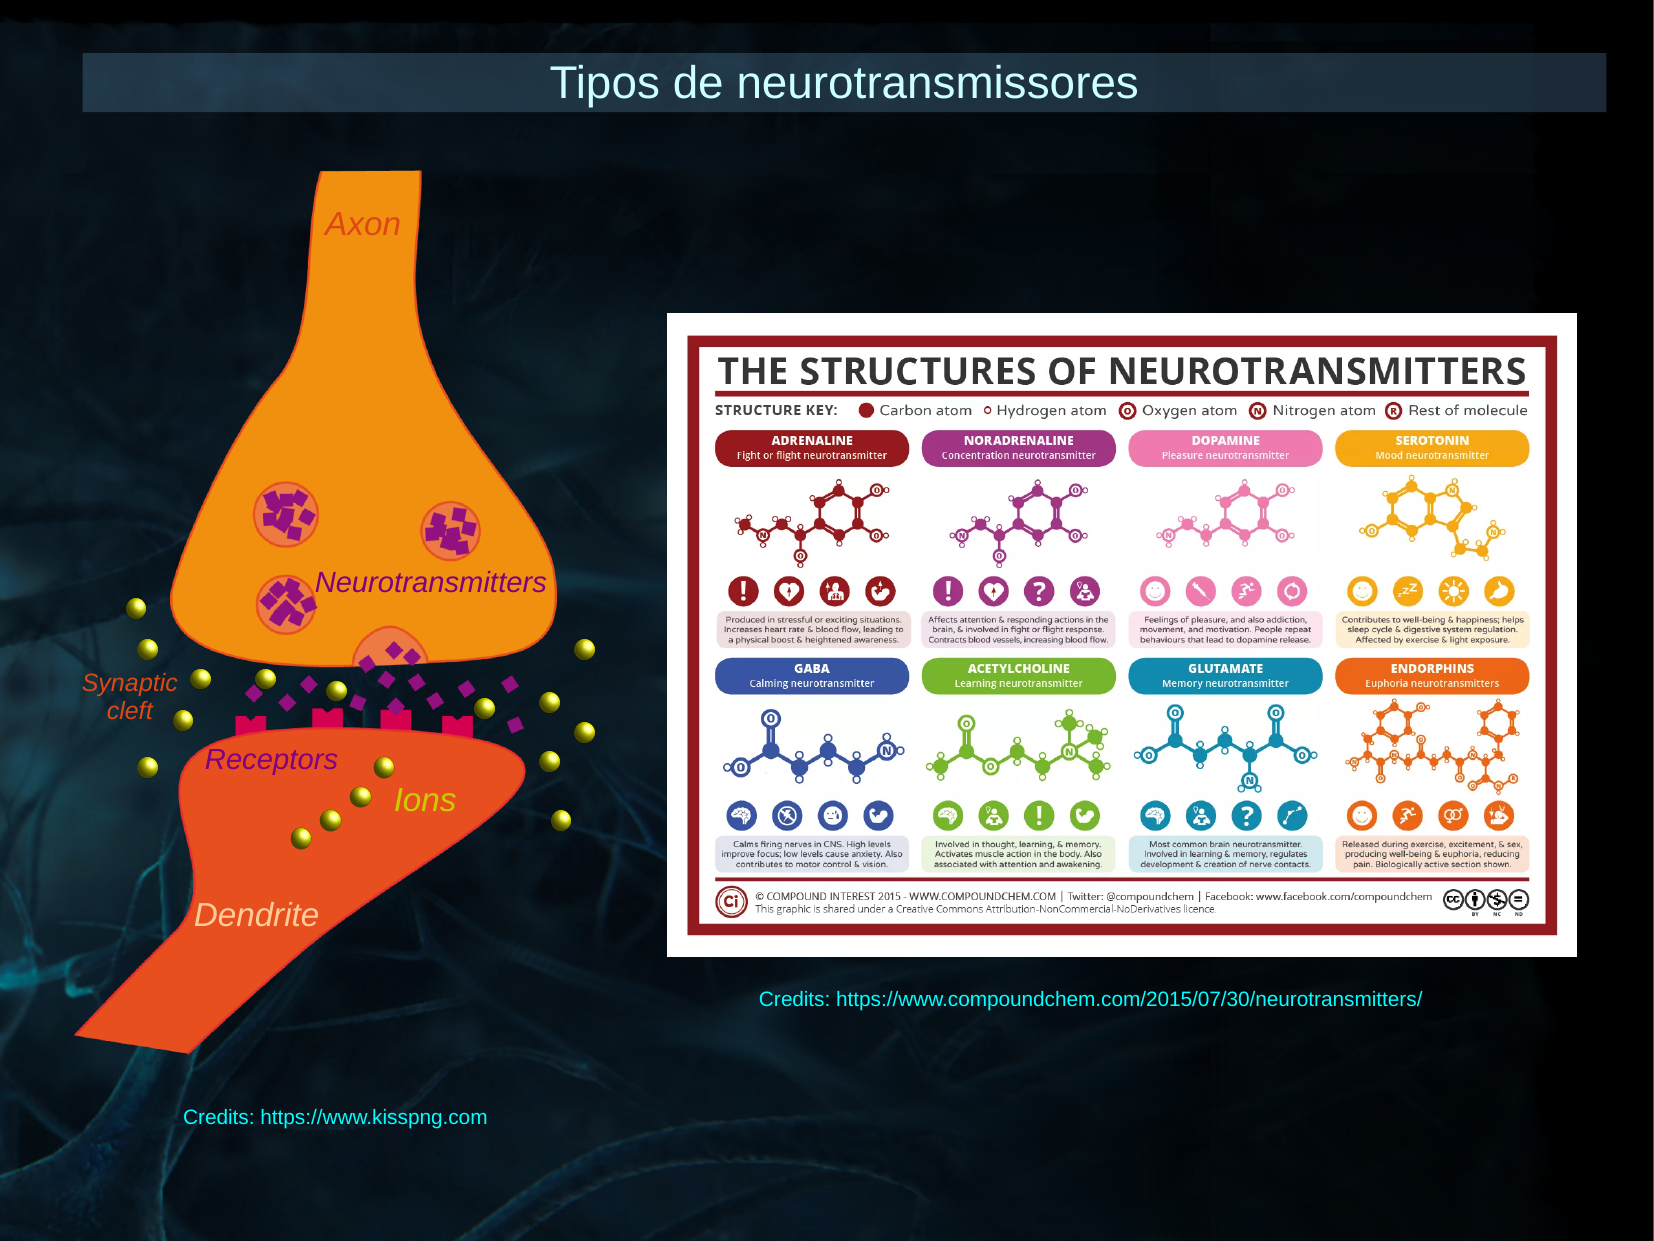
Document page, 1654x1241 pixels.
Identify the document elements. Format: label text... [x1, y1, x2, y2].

text_box Credits: https://www.compoundchem.com/2015/07/30/neurotransmitters/ [744, 980, 1501, 1040]
text_box Neurotransmitters [271, 558, 591, 626]
text_box Synaptic cleft [47, 661, 213, 733]
text_box Credits: https://www.kisspng.com [168, 1098, 538, 1160]
picture [0, 0, 1654, 1241]
text_box Receptors [112, 735, 432, 804]
text_box Tipos de neurotransmissores [82, 53, 1607, 113]
text_box Dendrite [177, 889, 337, 957]
text_box Ions [366, 773, 485, 833]
text_box Axon [283, 198, 443, 266]
